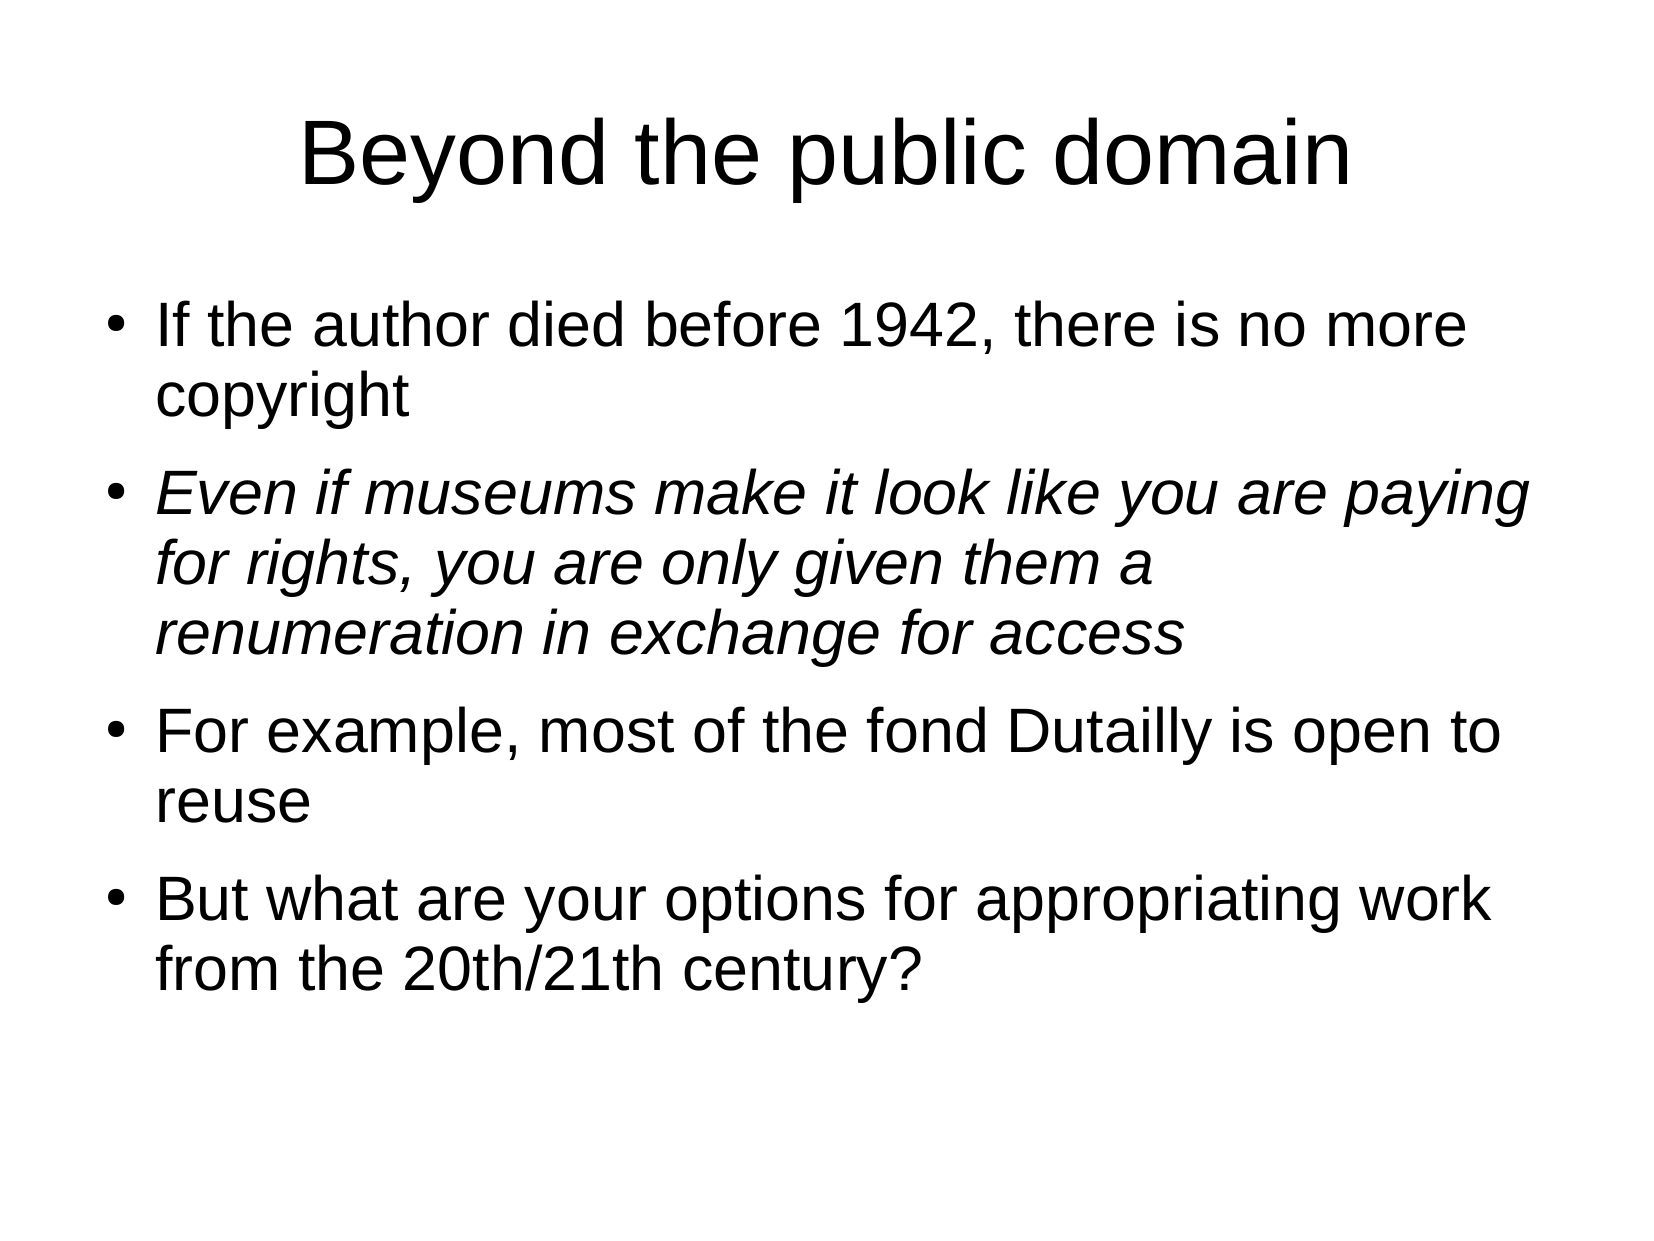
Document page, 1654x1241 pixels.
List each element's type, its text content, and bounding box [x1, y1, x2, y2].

title Beyond the public domain [82, 49, 1571, 257]
list If the author died before 1942, there is no more copyright Even if museums make it look like you are paying for rights, you are only given them a renumeration in exchange for access For example, most of the fond Dutailly is open to reuse But what are your options for appropriating work from the 20th/21th century? [88, 290, 1544, 1010]
